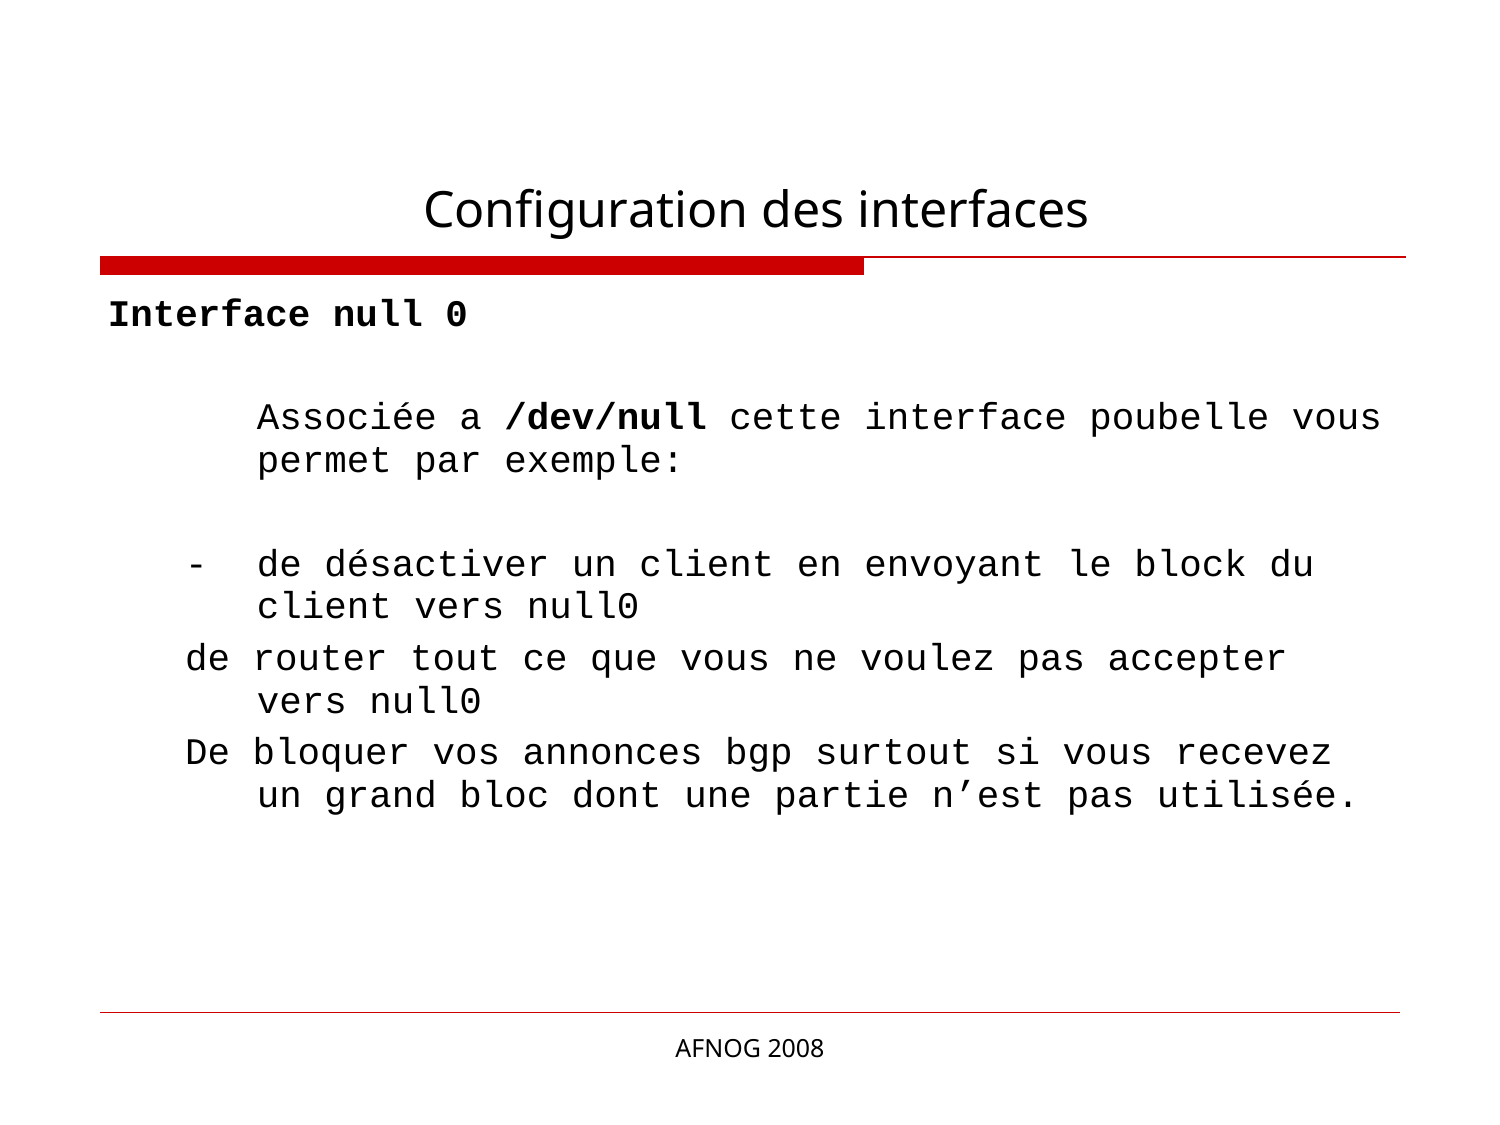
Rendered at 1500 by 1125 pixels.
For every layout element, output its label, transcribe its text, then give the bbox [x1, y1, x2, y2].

title Configuration des interfaces [94, 49, 1407, 250]
text_box AFNOG 2008 [512, 1024, 988, 1103]
list Interface null 0 Associée a /dev/null cette interface poubelle vous permet par exemple: - de désactiver un client en envoyant le block du client vers null0 de router tout ce que vous ne voulez pas accepter vers null0 De bloquer vos annonces bgp surtout si vous recevez un grand bloc dont une partie n’est pas utilisée. [92, 287, 1406, 988]
